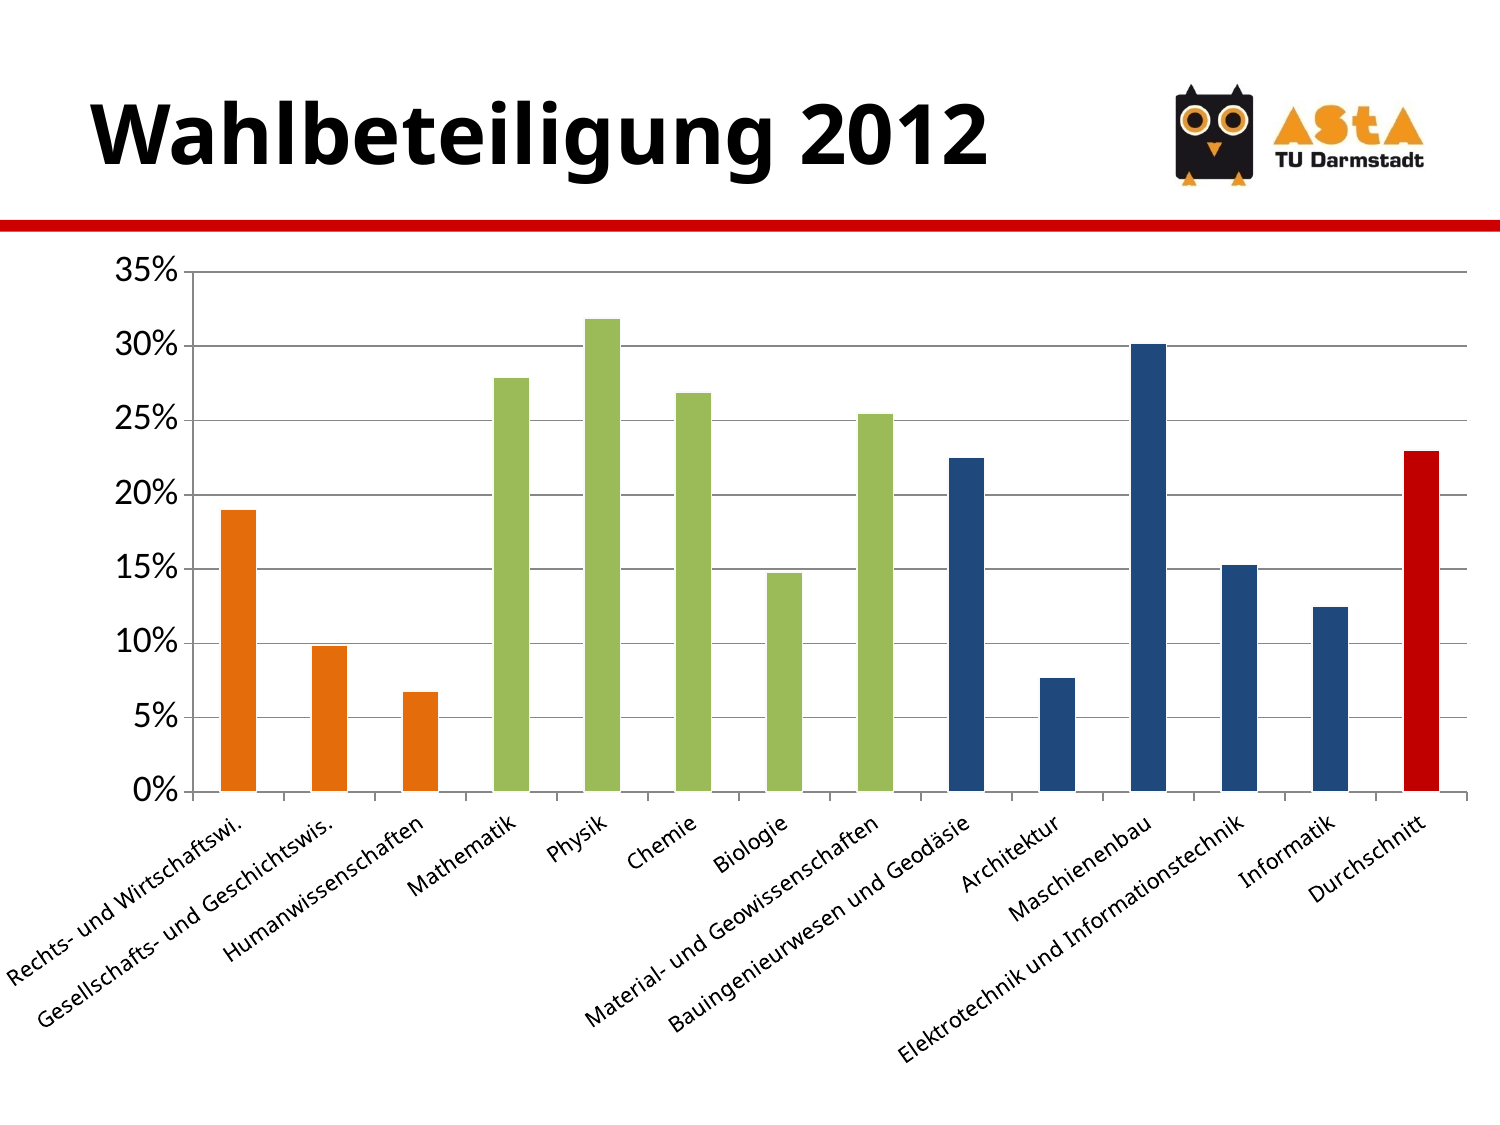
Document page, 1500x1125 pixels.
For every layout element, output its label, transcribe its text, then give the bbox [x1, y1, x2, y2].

picture [1163, 78, 1434, 190]
title Wahlbeteiligung 2012 [75, 66, 1152, 197]
chart [0, 231, 1500, 1125]
